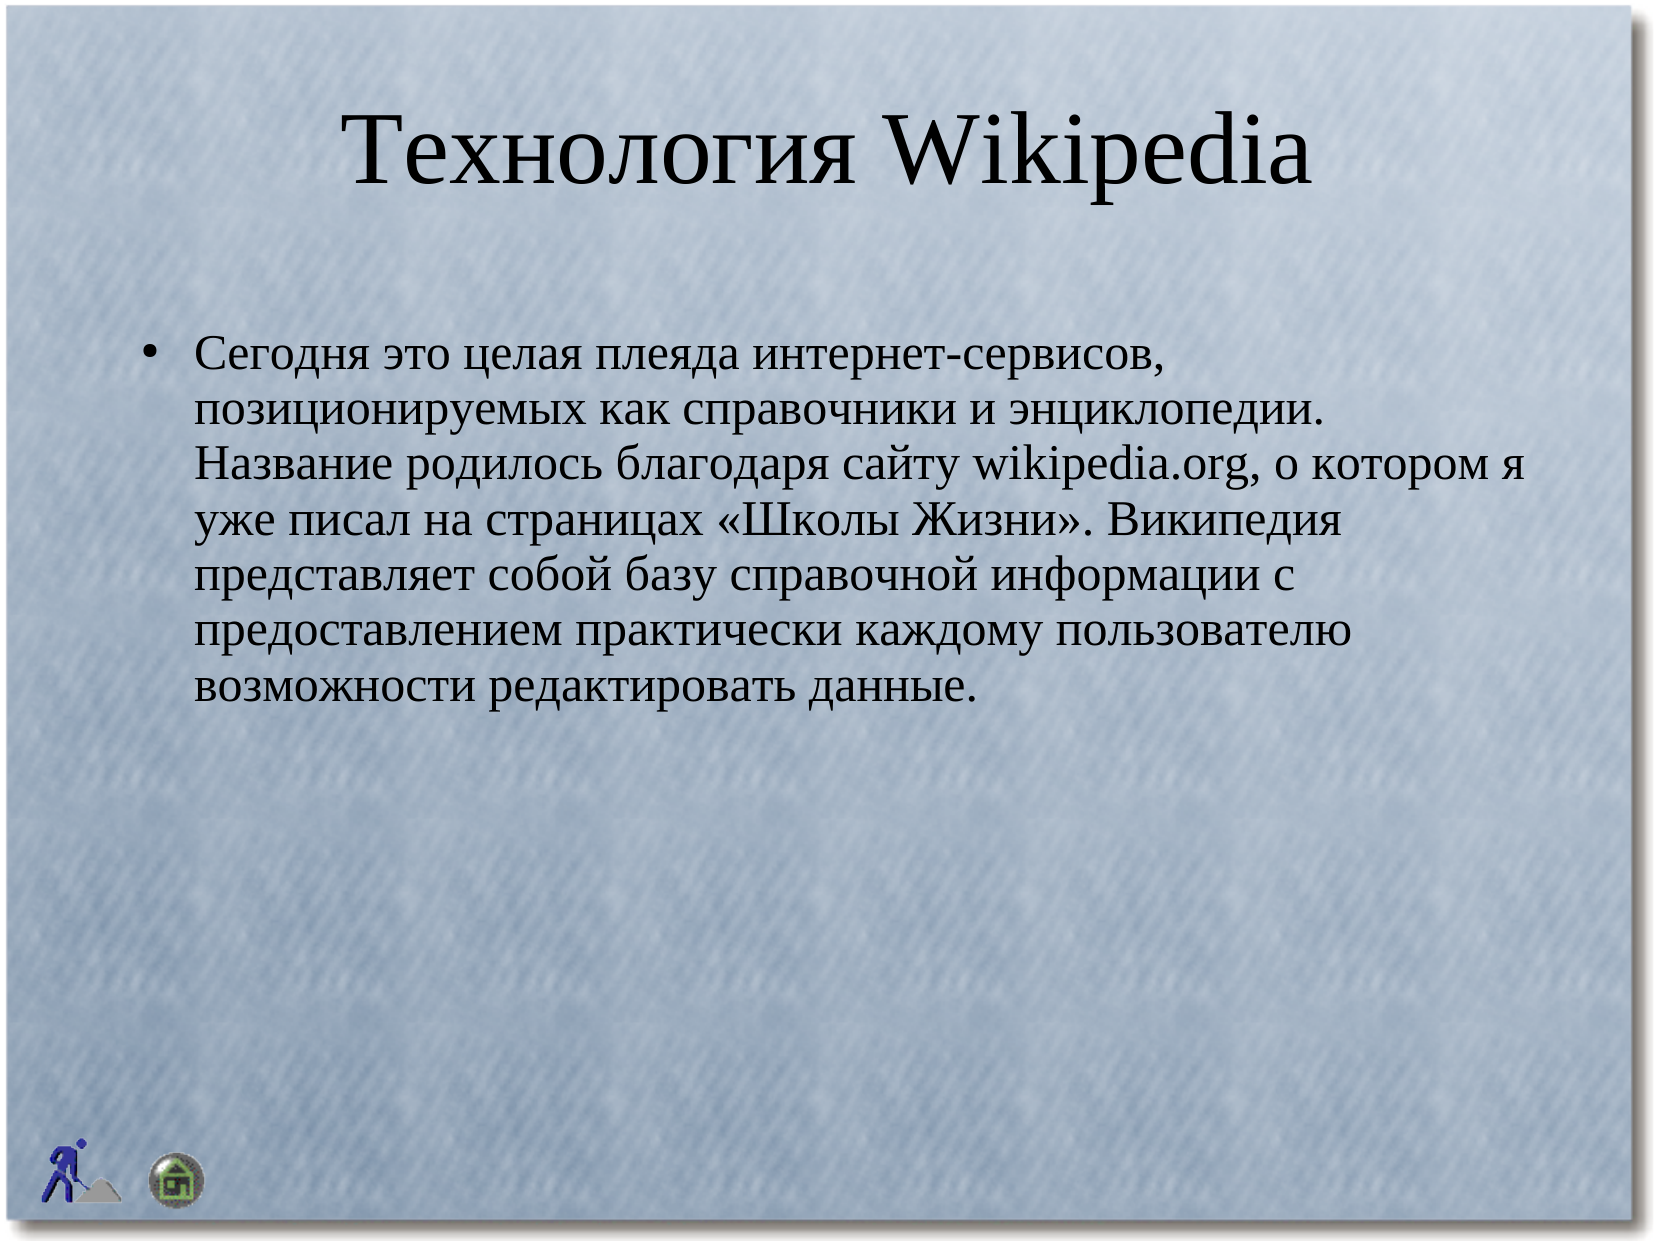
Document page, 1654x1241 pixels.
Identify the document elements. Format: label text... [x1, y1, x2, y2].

list Сегодня это целая плеяда интернет-сервисов, позиционируемых как справочники и энциклопедии. Название родилось благодаря сайту wikipedia.org, о котором я уже писал на страницах «Школы Жизни». Википедия представляет собой базу справочной информации с предоставлением практически каждому пользователю возможности редактировать данные. [123, 324, 1536, 1107]
title Технология Wikipedia [121, 91, 1534, 322]
picture [0, 0, 1654, 1241]
